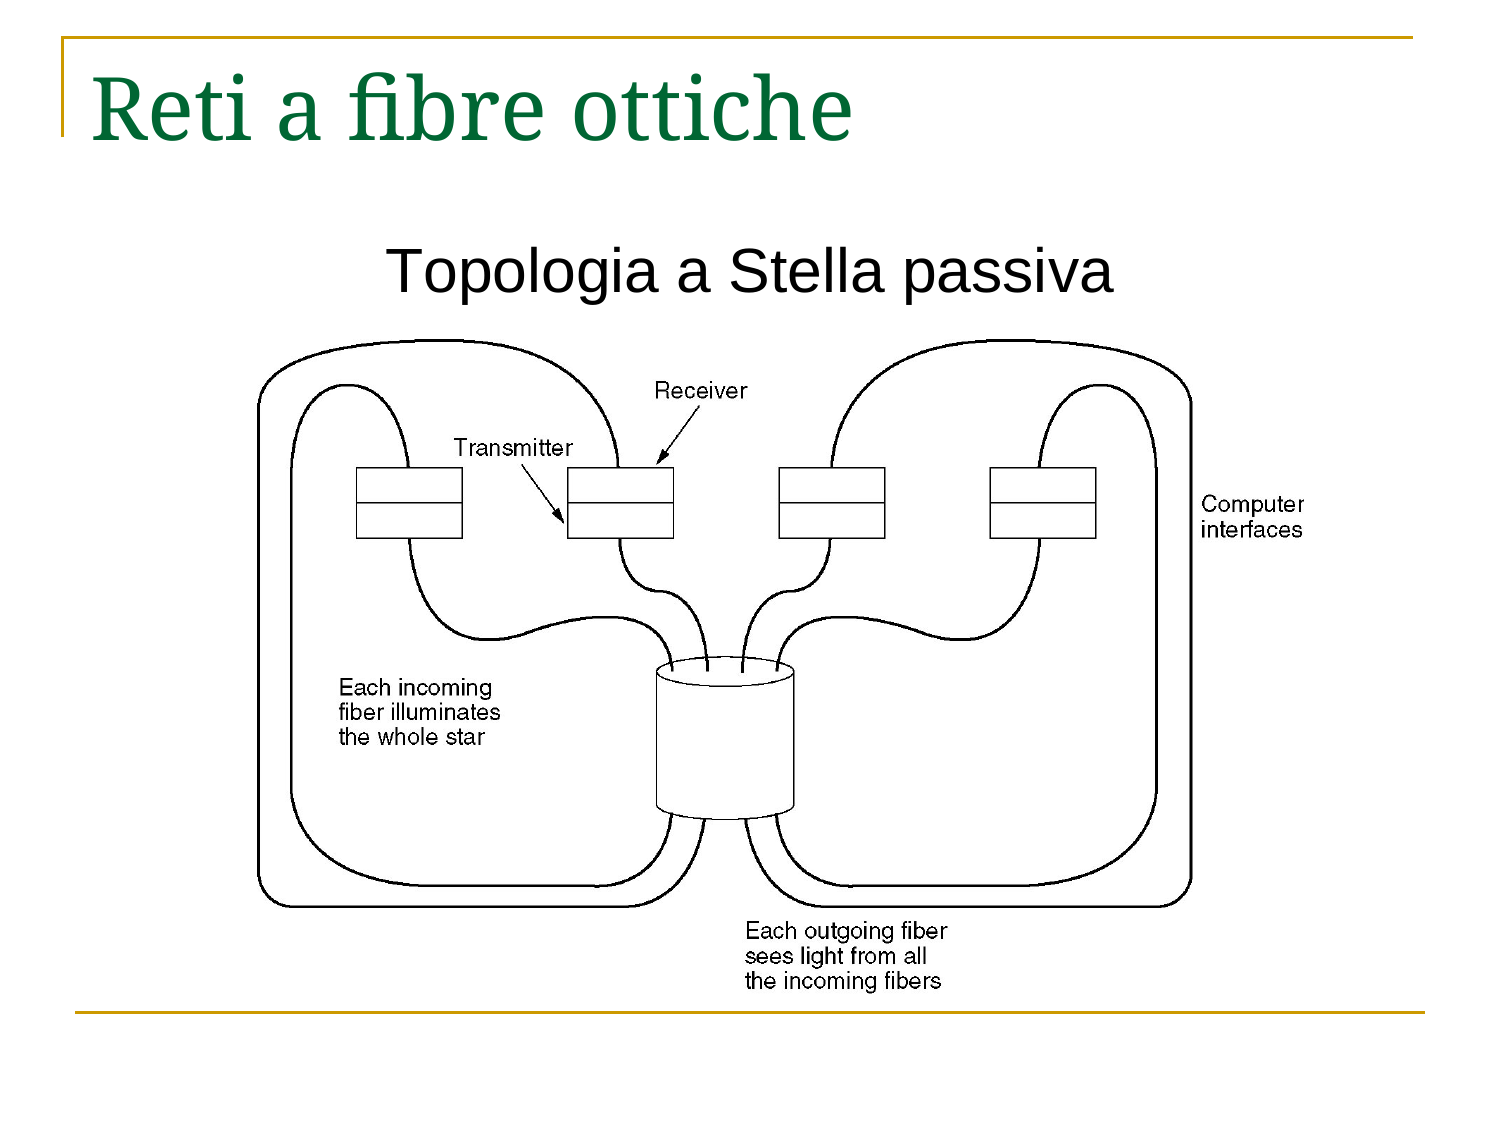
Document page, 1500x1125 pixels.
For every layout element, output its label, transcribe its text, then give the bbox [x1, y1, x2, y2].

picture [257, 339, 1304, 994]
title Reti a fibre ottiche [75, 45, 1426, 222]
list Topologia a Stella passiva [75, 222, 1426, 1006]
